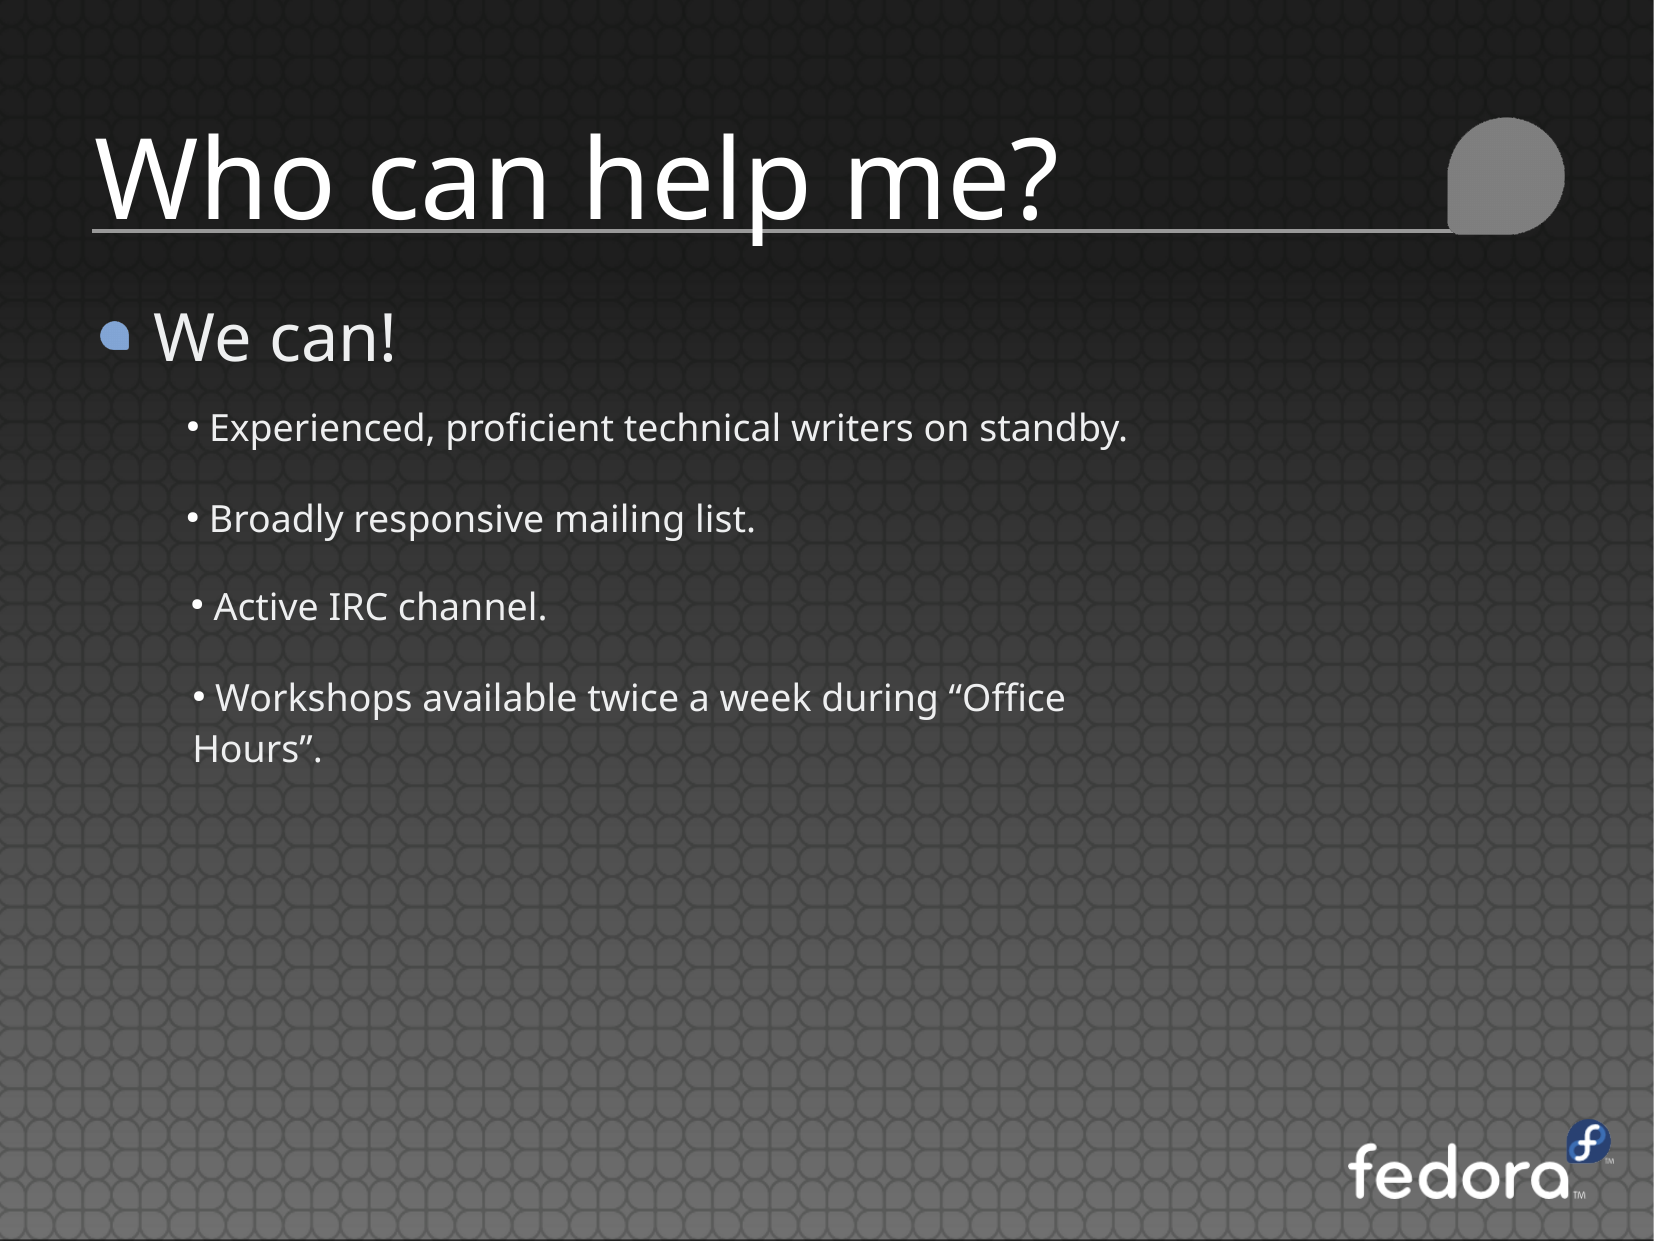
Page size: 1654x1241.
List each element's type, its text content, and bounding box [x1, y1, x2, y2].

picture [0, 0, 1654, 1241]
text_box Active IRC channel. [175, 573, 1205, 632]
text_box Broadly responsive mailing list. [171, 485, 1209, 544]
title Who can help me? [94, 100, 1426, 251]
text_box Experienced, proficient technical writers on standby. [171, 394, 1213, 453]
list We can! [82, 290, 1562, 383]
text_box Workshops available twice a week during “Office Hours”. [177, 664, 1207, 767]
